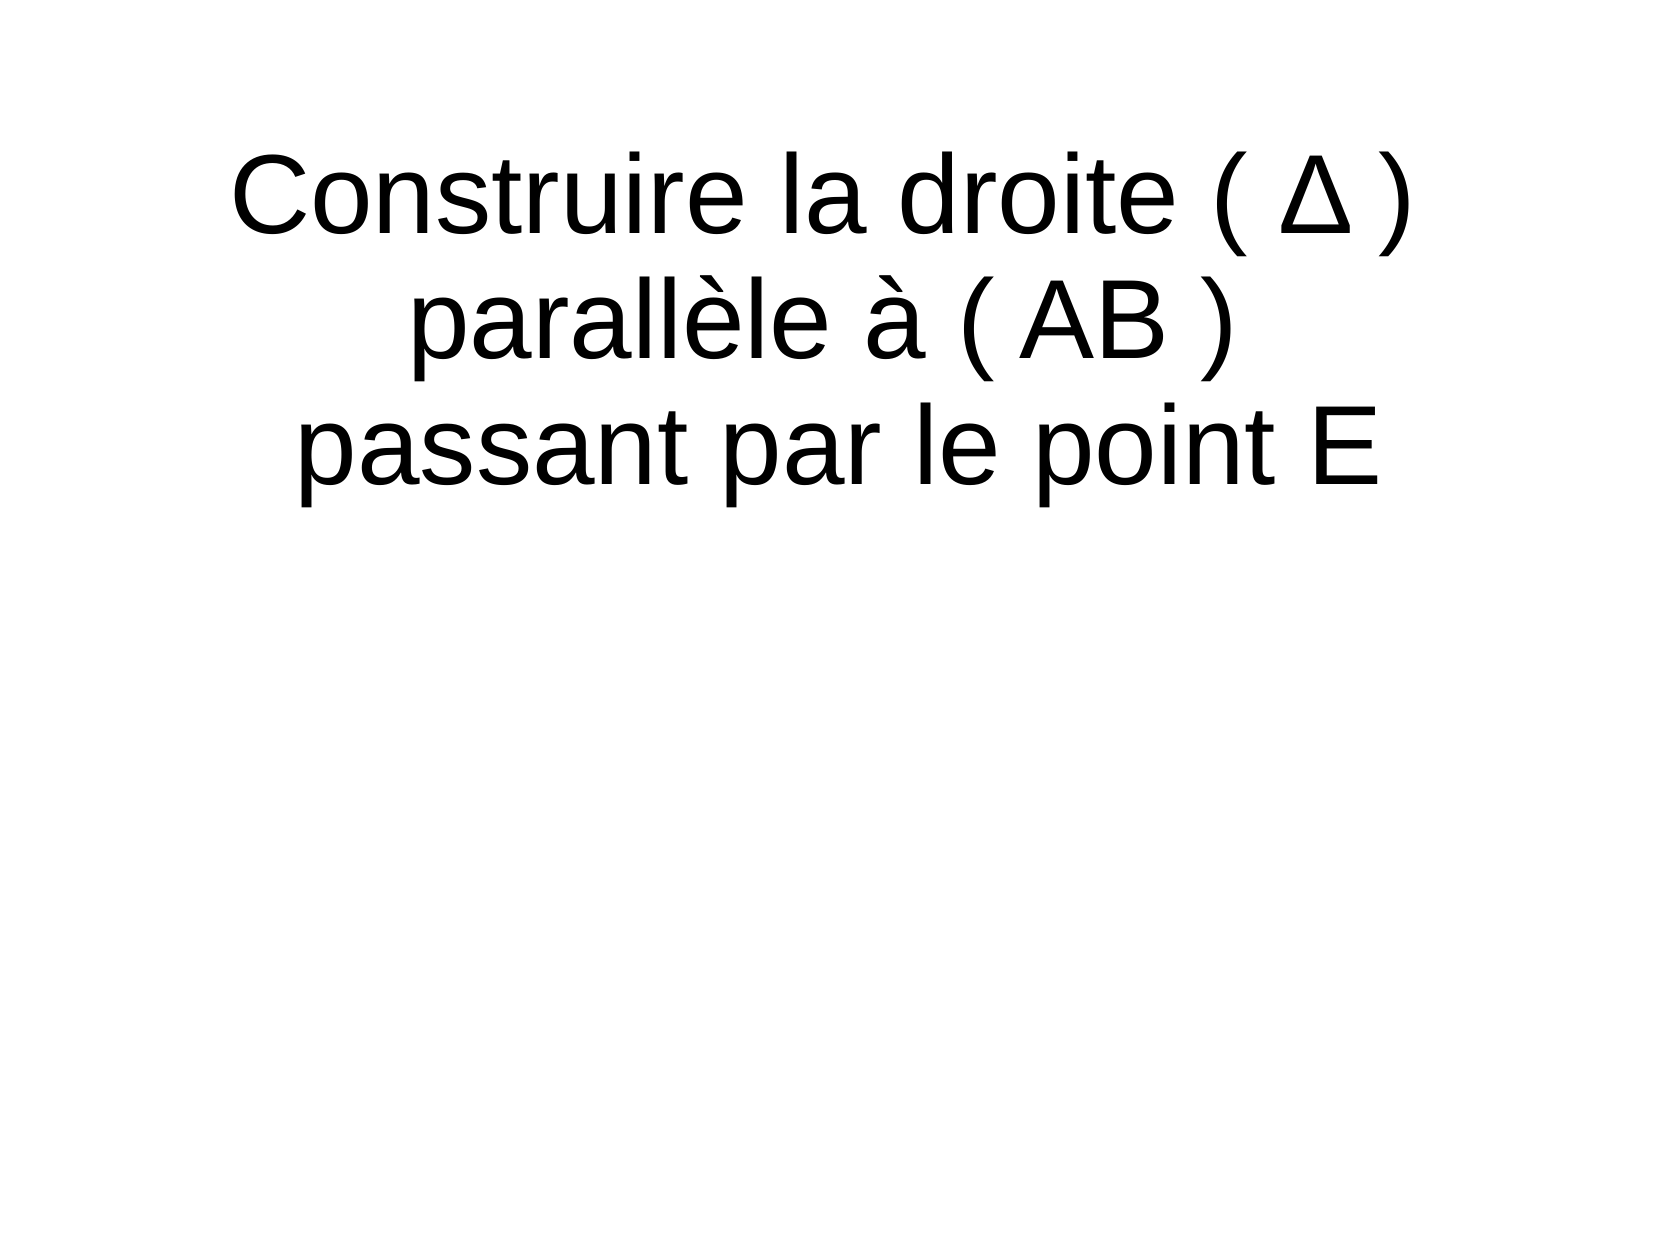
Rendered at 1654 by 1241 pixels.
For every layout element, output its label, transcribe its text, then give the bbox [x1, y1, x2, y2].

subtitle Construire la droite ( Δ ) parallèle à ( AB ) passant par le point E [94, 84, 1583, 556]
